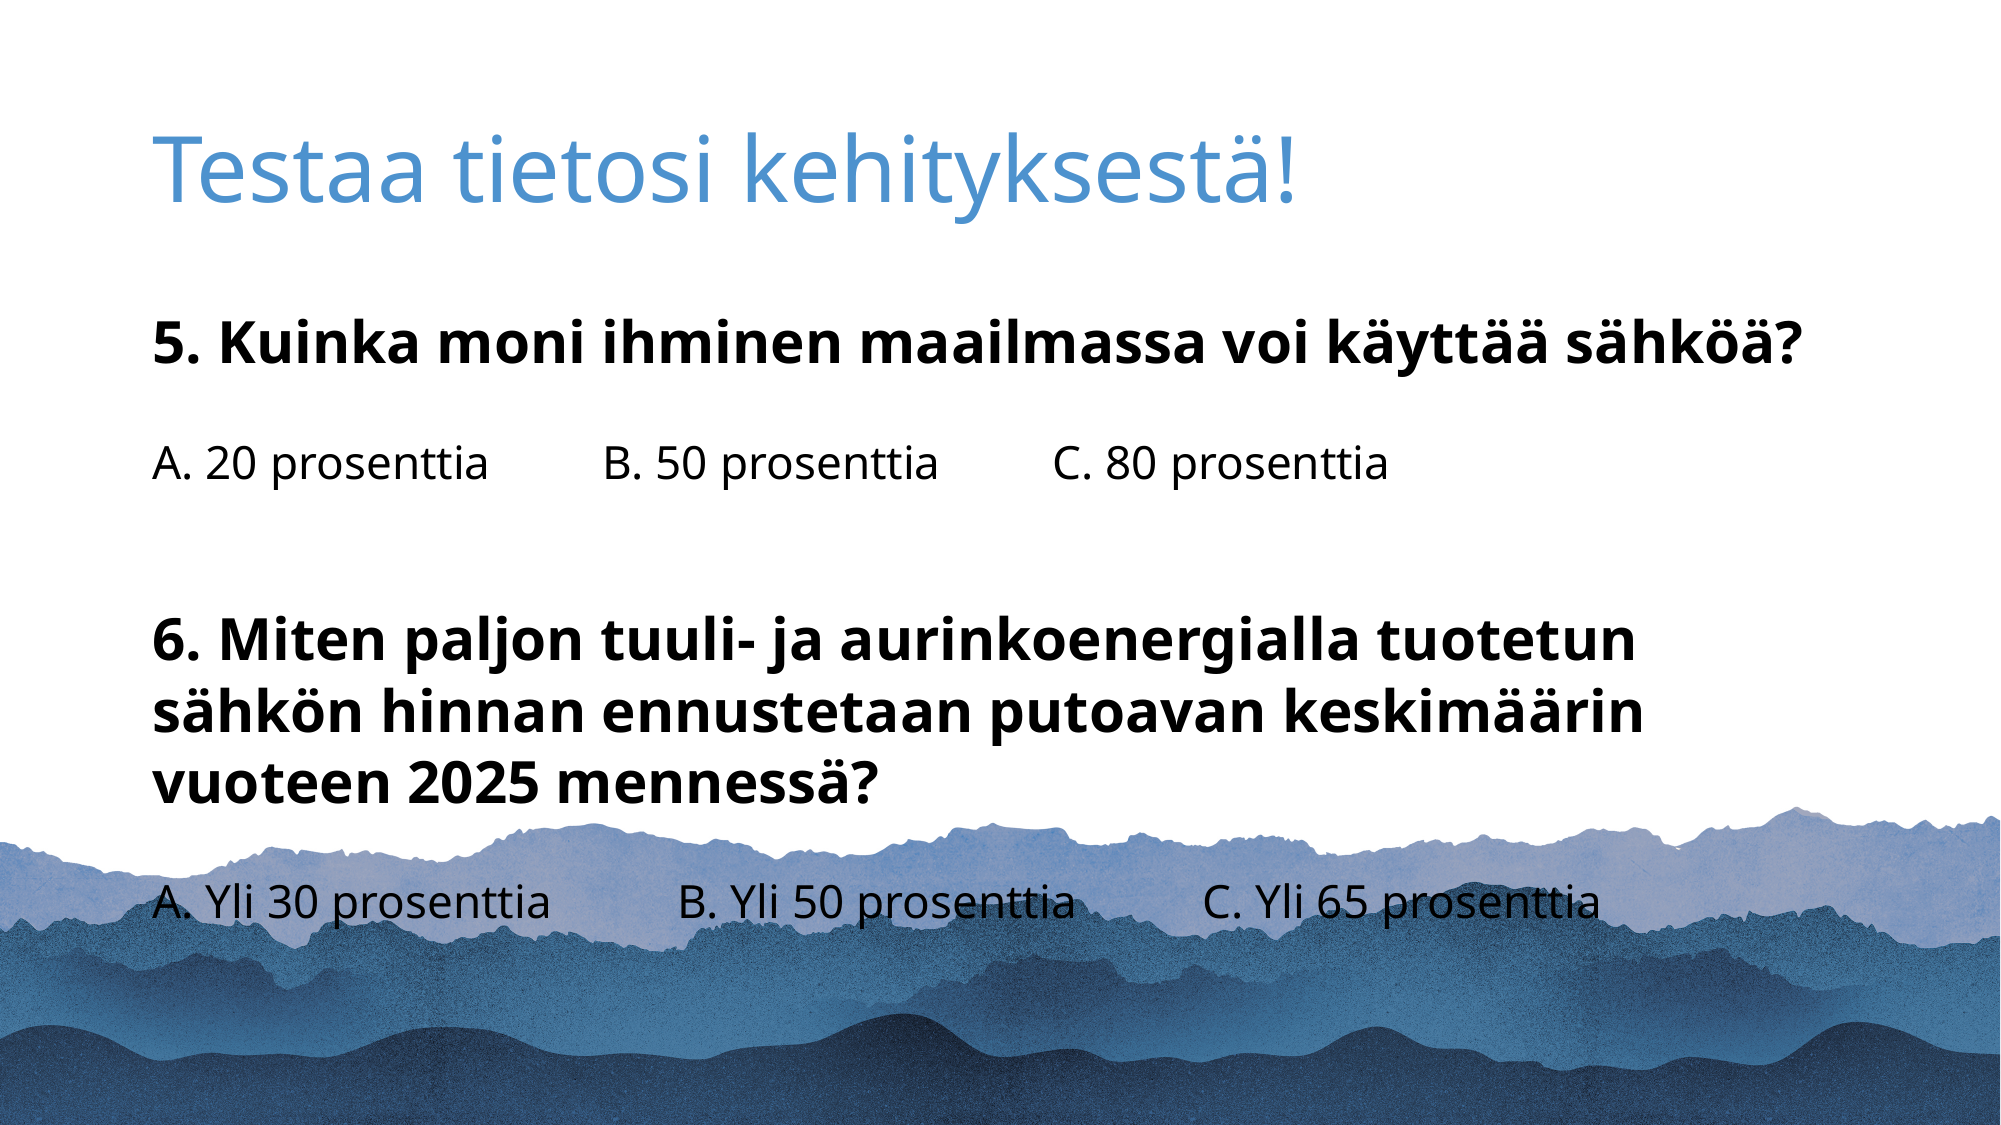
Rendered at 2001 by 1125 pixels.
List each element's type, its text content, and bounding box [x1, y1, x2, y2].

list 5. Kuinka moni ihminen maailmassa voi käyttää sähköä? A. 20 prosenttia B. 50 prosenttia C. 80 prosenttia 6. Miten paljon tuuli- ja aurinkoenergialla tuotetun sähkön hinnan ennustetaan putoavan keskimäärin vuoteen 2025 mennessä? A. Yli 30 prosenttia B. Yli 50 prosenttia C. Yli 65 prosenttia [137, 299, 1863, 1014]
title Testaa tietosi kehityksestä! [137, 59, 1863, 278]
